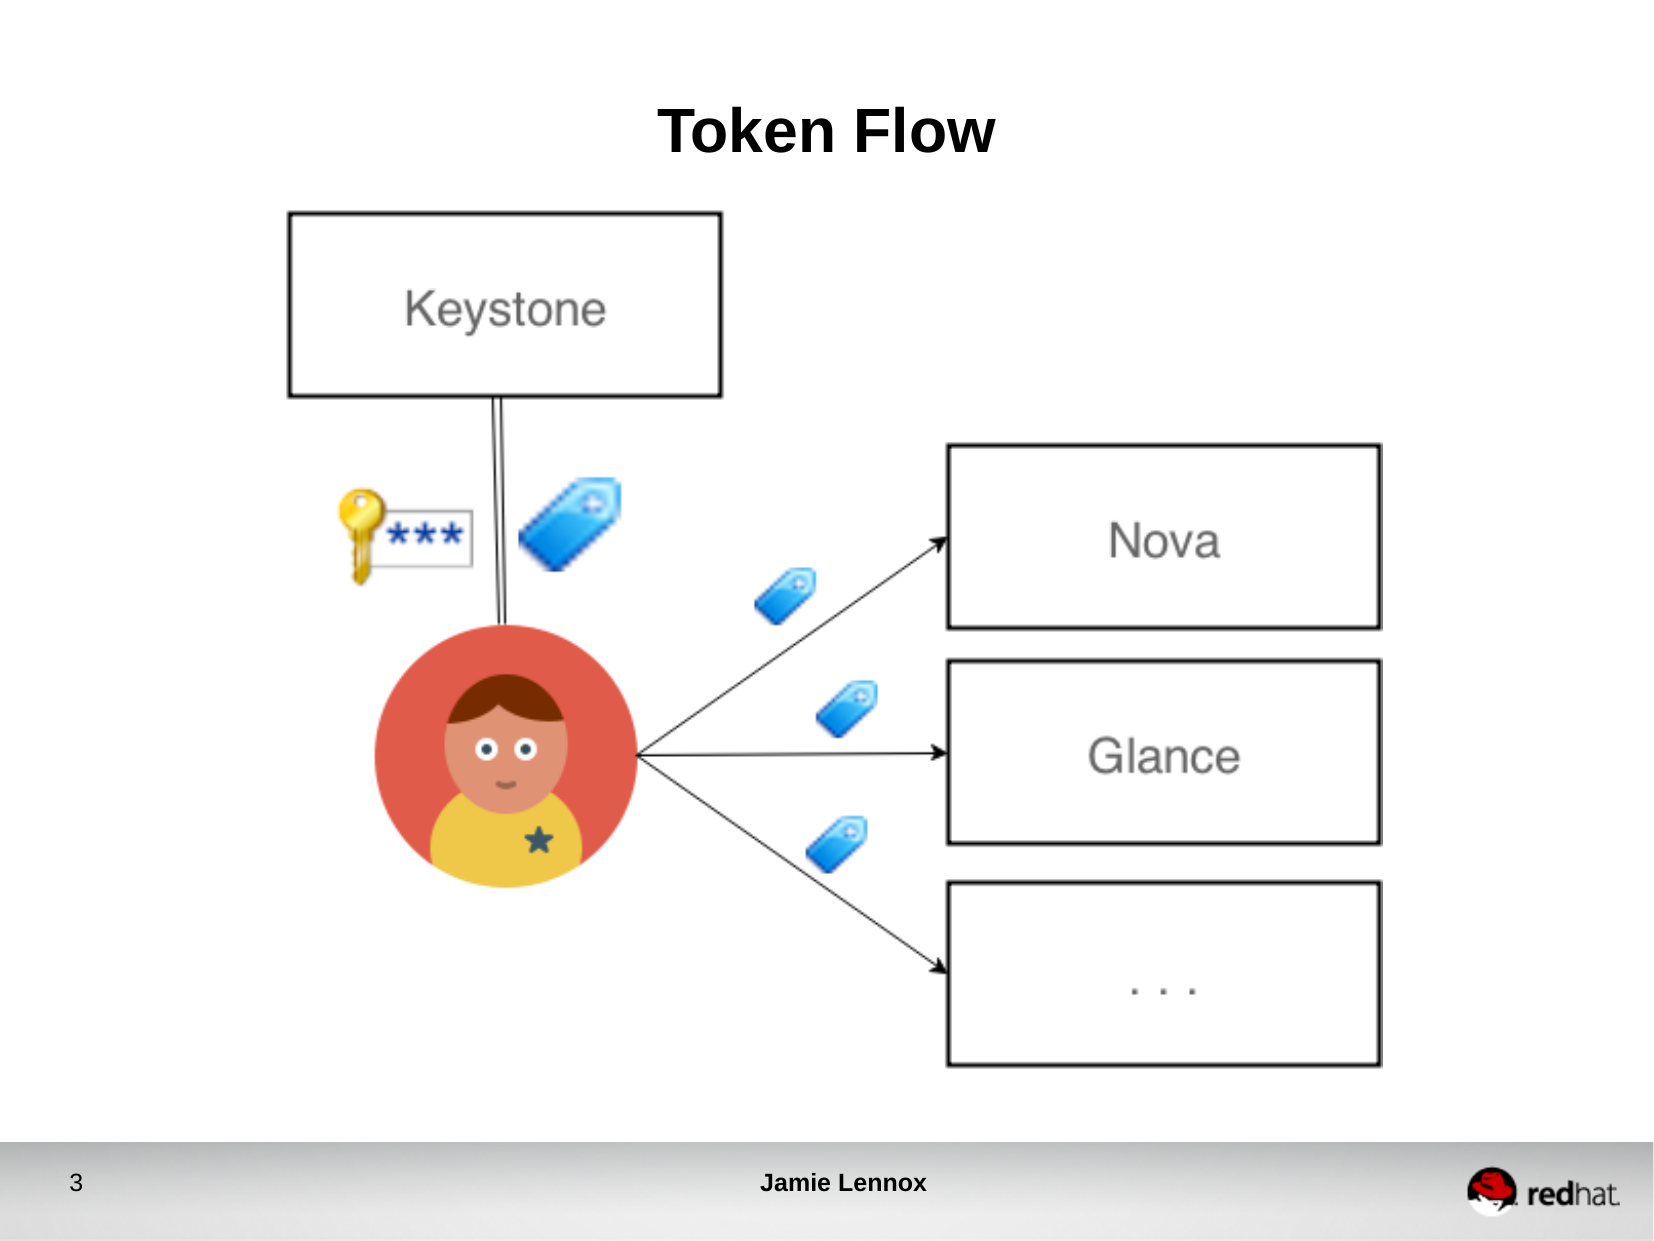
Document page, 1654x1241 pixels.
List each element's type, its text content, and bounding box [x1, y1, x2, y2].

picture [0, 1142, 1654, 1241]
picture [285, 209, 1383, 1075]
title Token Flow [82, 37, 1571, 226]
